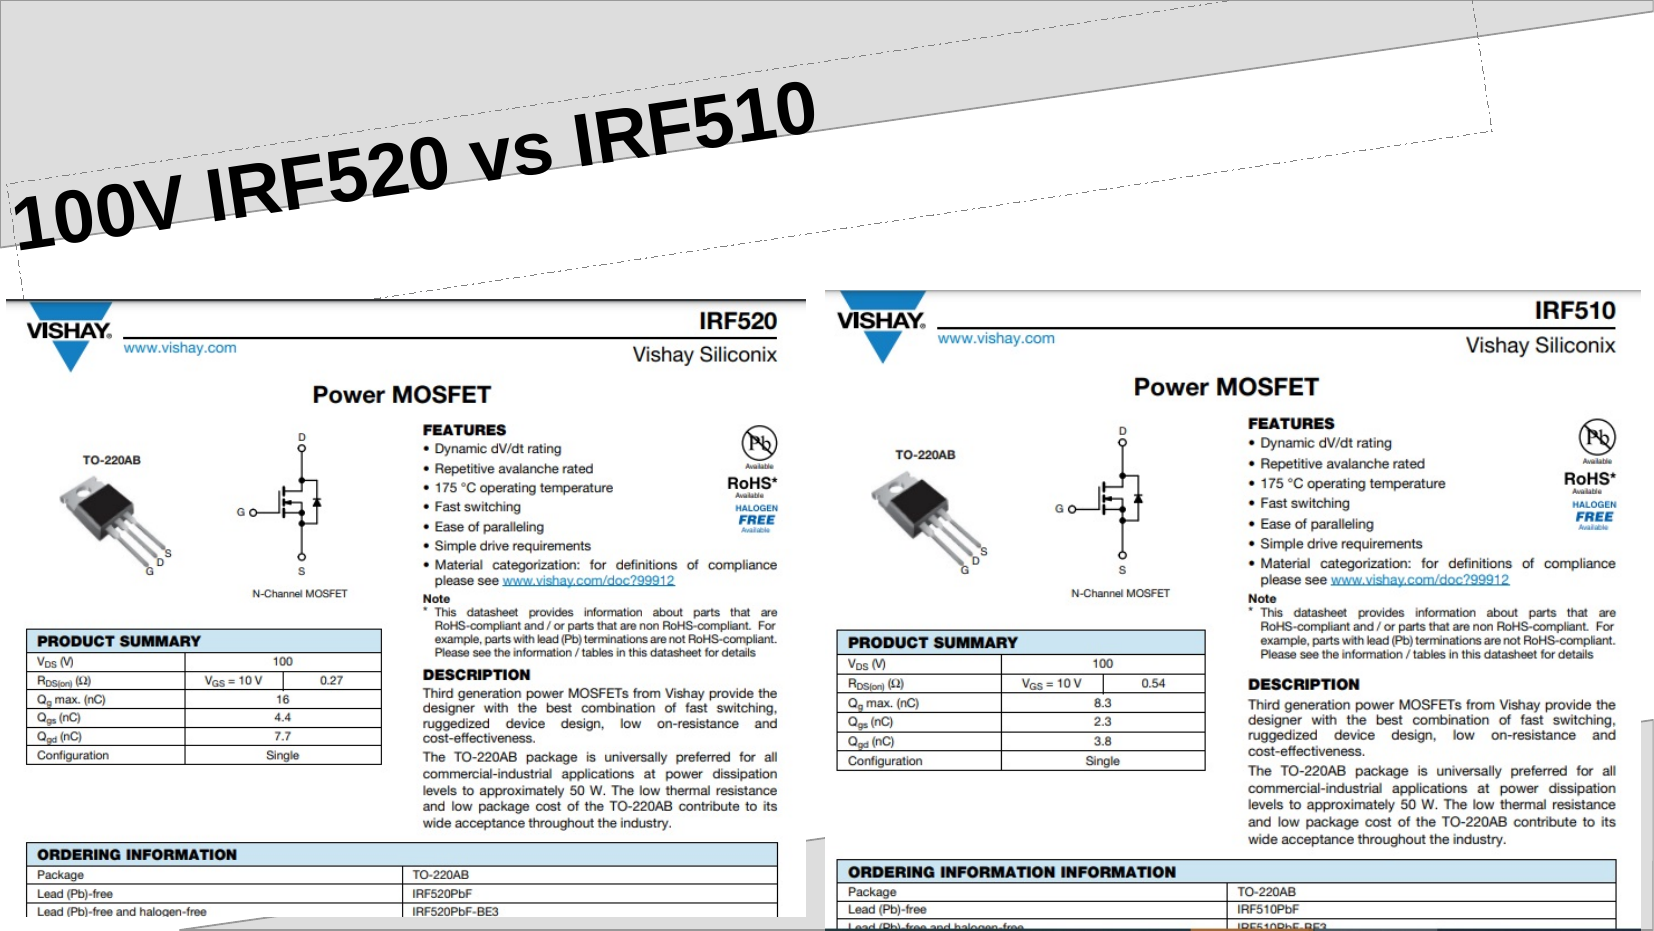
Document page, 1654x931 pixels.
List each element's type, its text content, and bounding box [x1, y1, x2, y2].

title 100V IRF520 vs IRF510 [6, 0, 1493, 299]
picture [6, 299, 806, 917]
picture [825, 290, 1641, 931]
